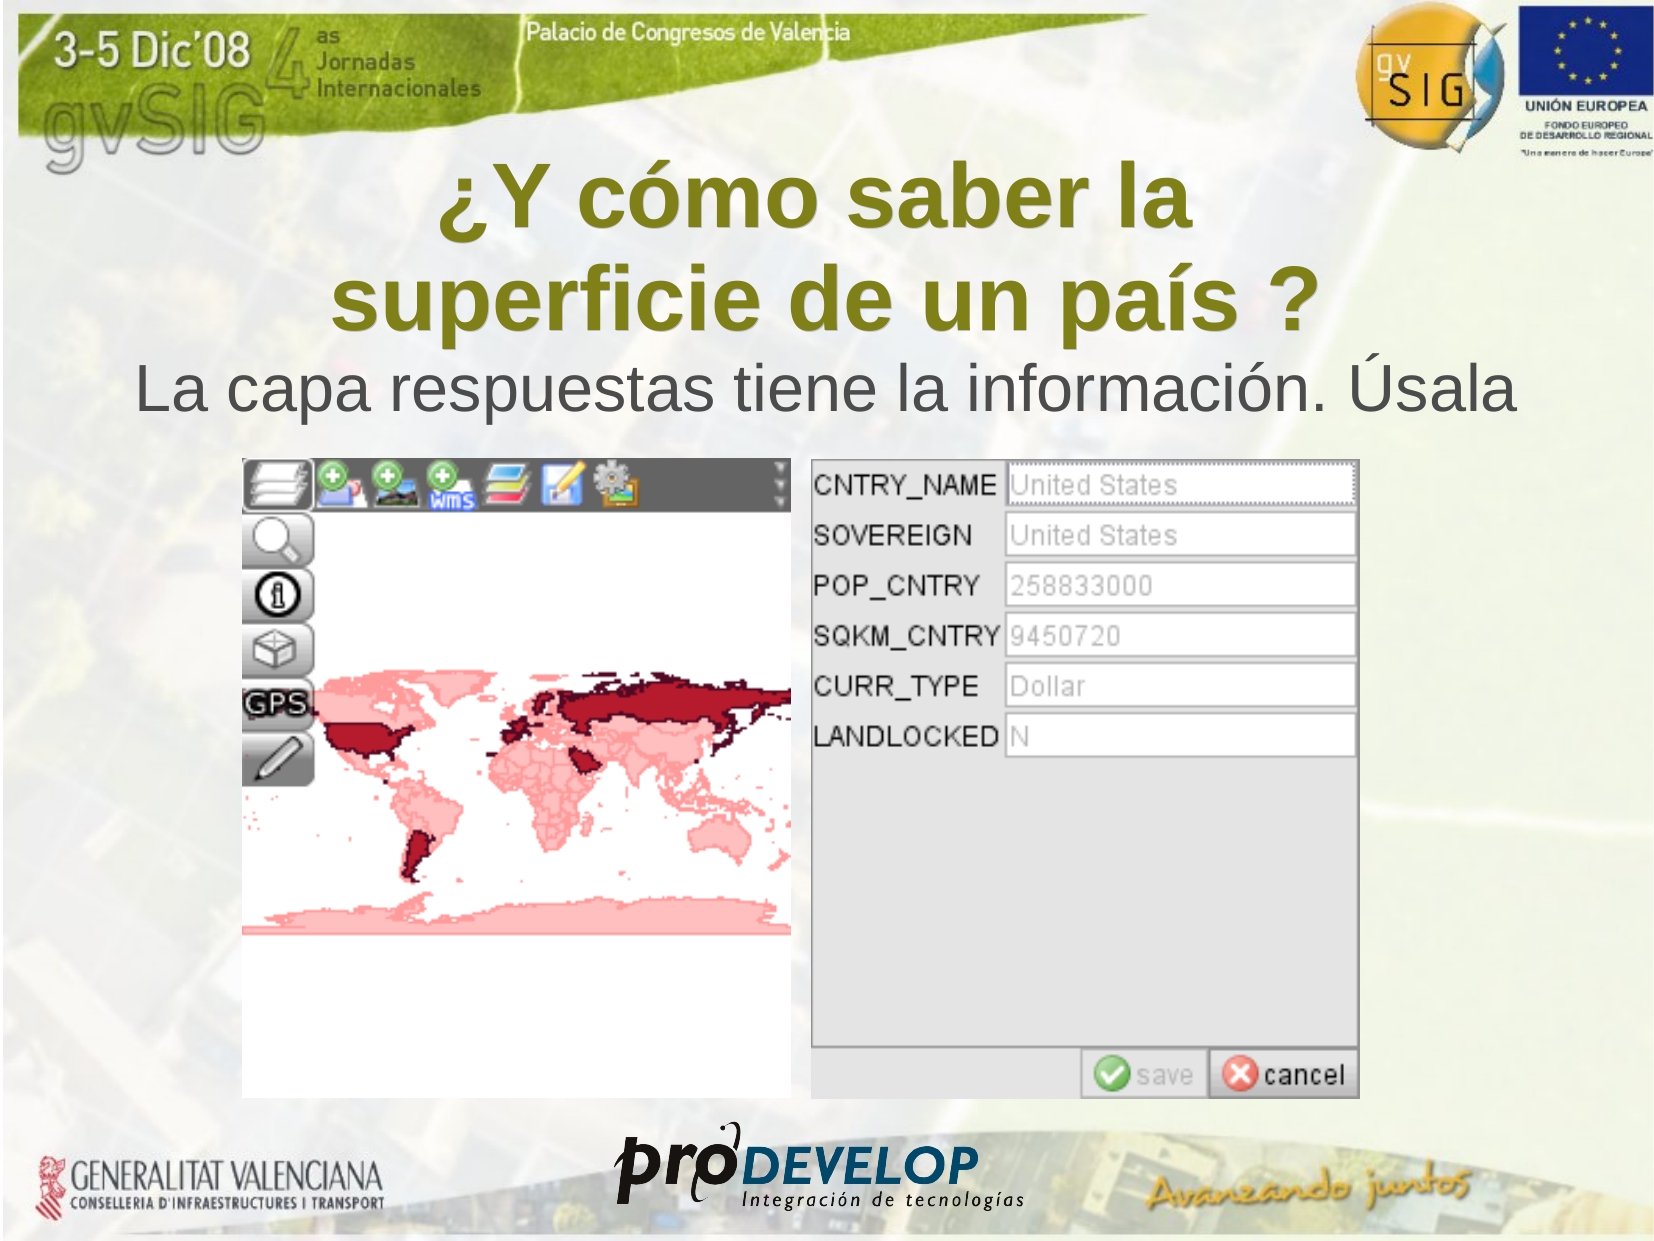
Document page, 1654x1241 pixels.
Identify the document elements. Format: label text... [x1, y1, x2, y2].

picture [3, 0, 1654, 1241]
text_box La capa respuestas tiene la información. Úsala [82, 315, 1571, 461]
title ¿Y cómo saber la superficie de un país ? [82, 143, 1571, 315]
